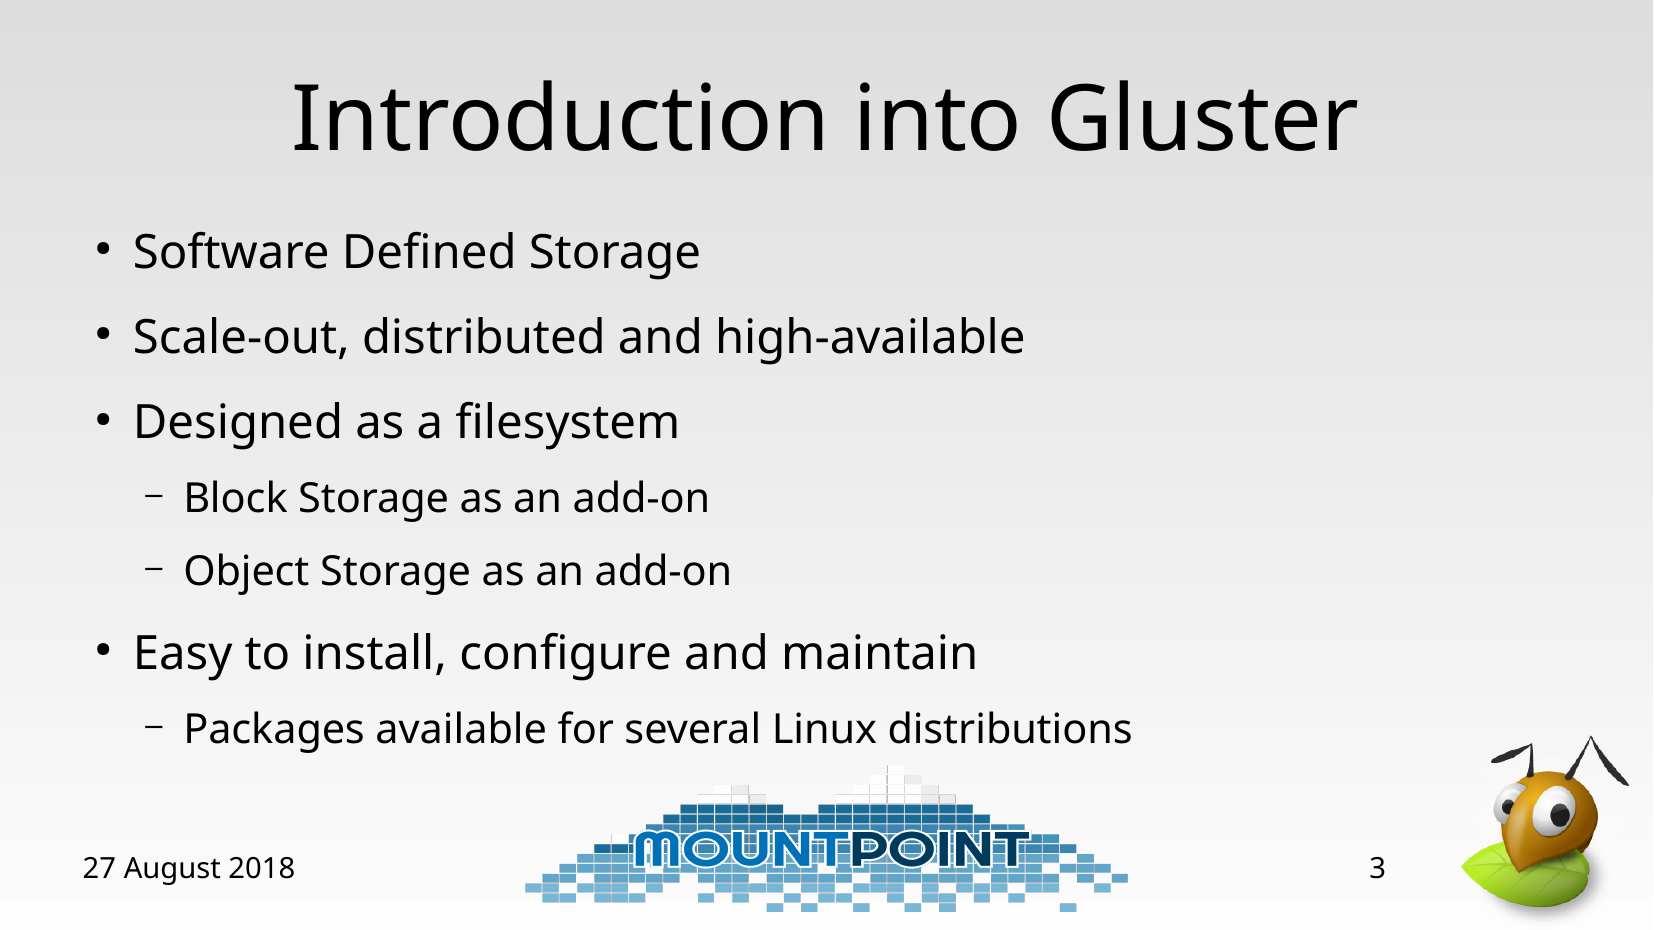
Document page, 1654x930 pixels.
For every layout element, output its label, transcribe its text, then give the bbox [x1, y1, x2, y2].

picture [1432, 727, 1653, 930]
title Introduction into Gluster [82, 37, 1571, 193]
picture [525, 765, 1128, 912]
list Software Defined Storage Scale-out, distributed and high-available Designed as a filesystem Block Storage as an add-on Object Storage as an add-on Easy to install, configure and maintain Packages available for several Linux distributions [82, 217, 1571, 757]
